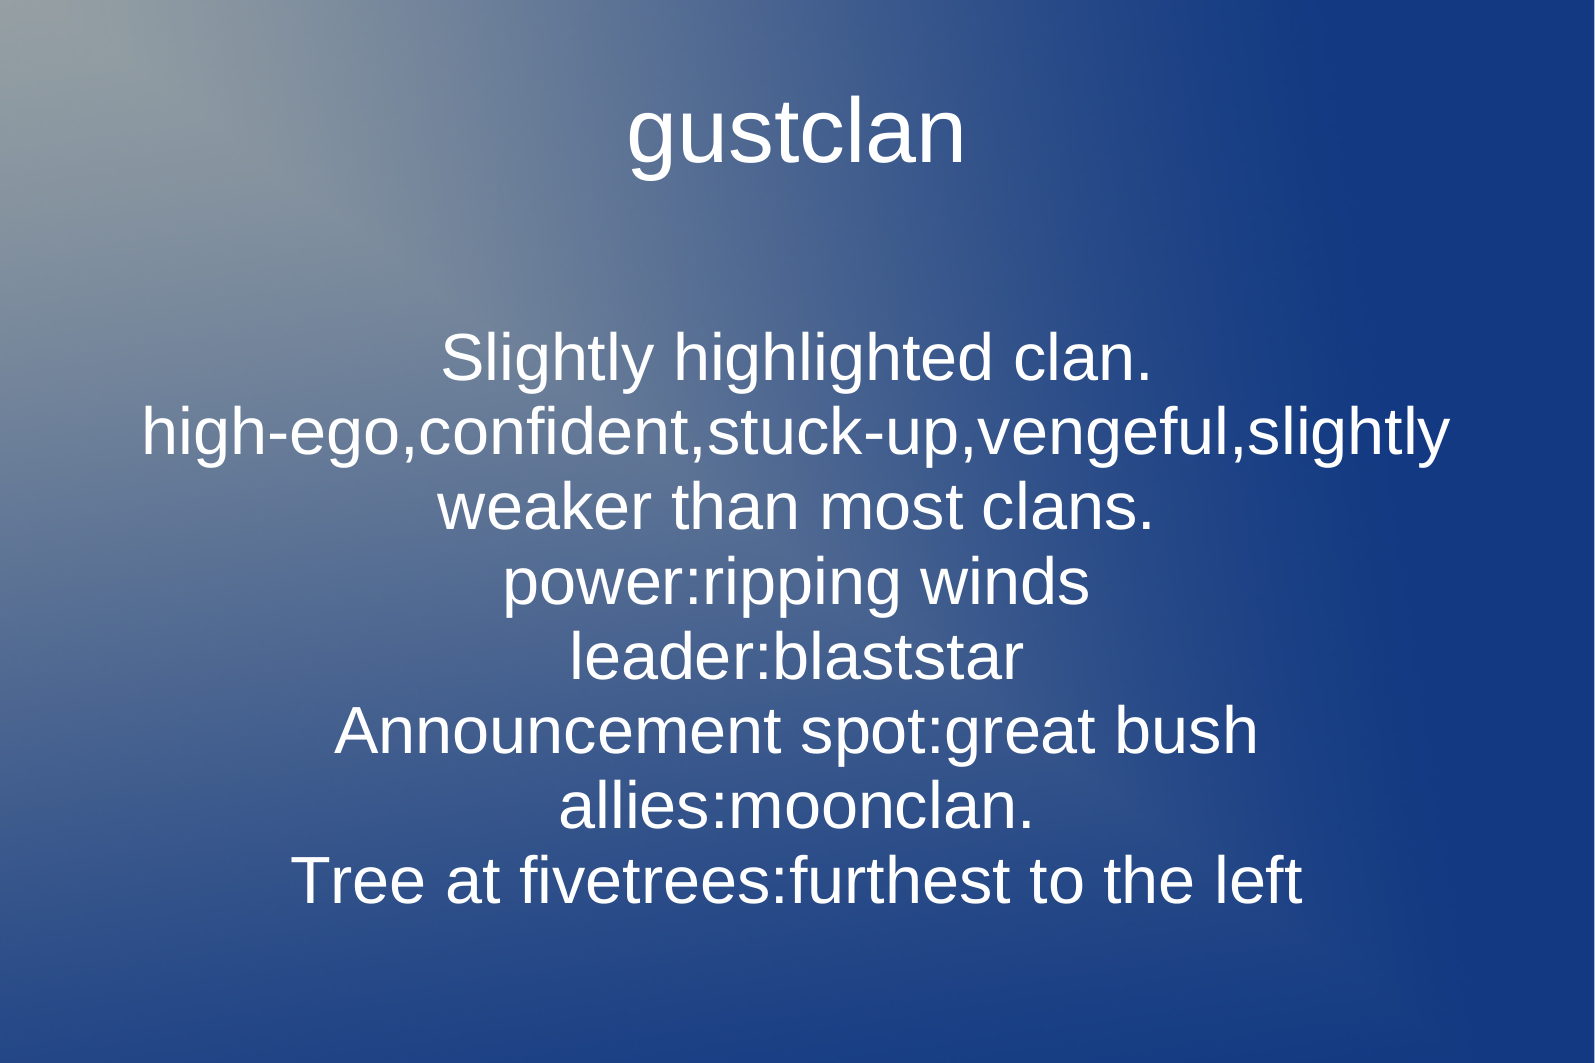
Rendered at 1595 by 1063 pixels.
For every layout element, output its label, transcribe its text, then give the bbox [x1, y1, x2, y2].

subtitle Slightly highlighted clan. high-ego,confident,stuck-up,vengeful,slightly weaker than most clans. power:ripping winds leader:blaststar Announcement spot:great bush allies:moonclan. Tree at fivetrees:furthest to the left [79, 256, 1515, 982]
picture [0, 0, 1595, 1063]
title gustclan [79, 49, 1515, 213]
